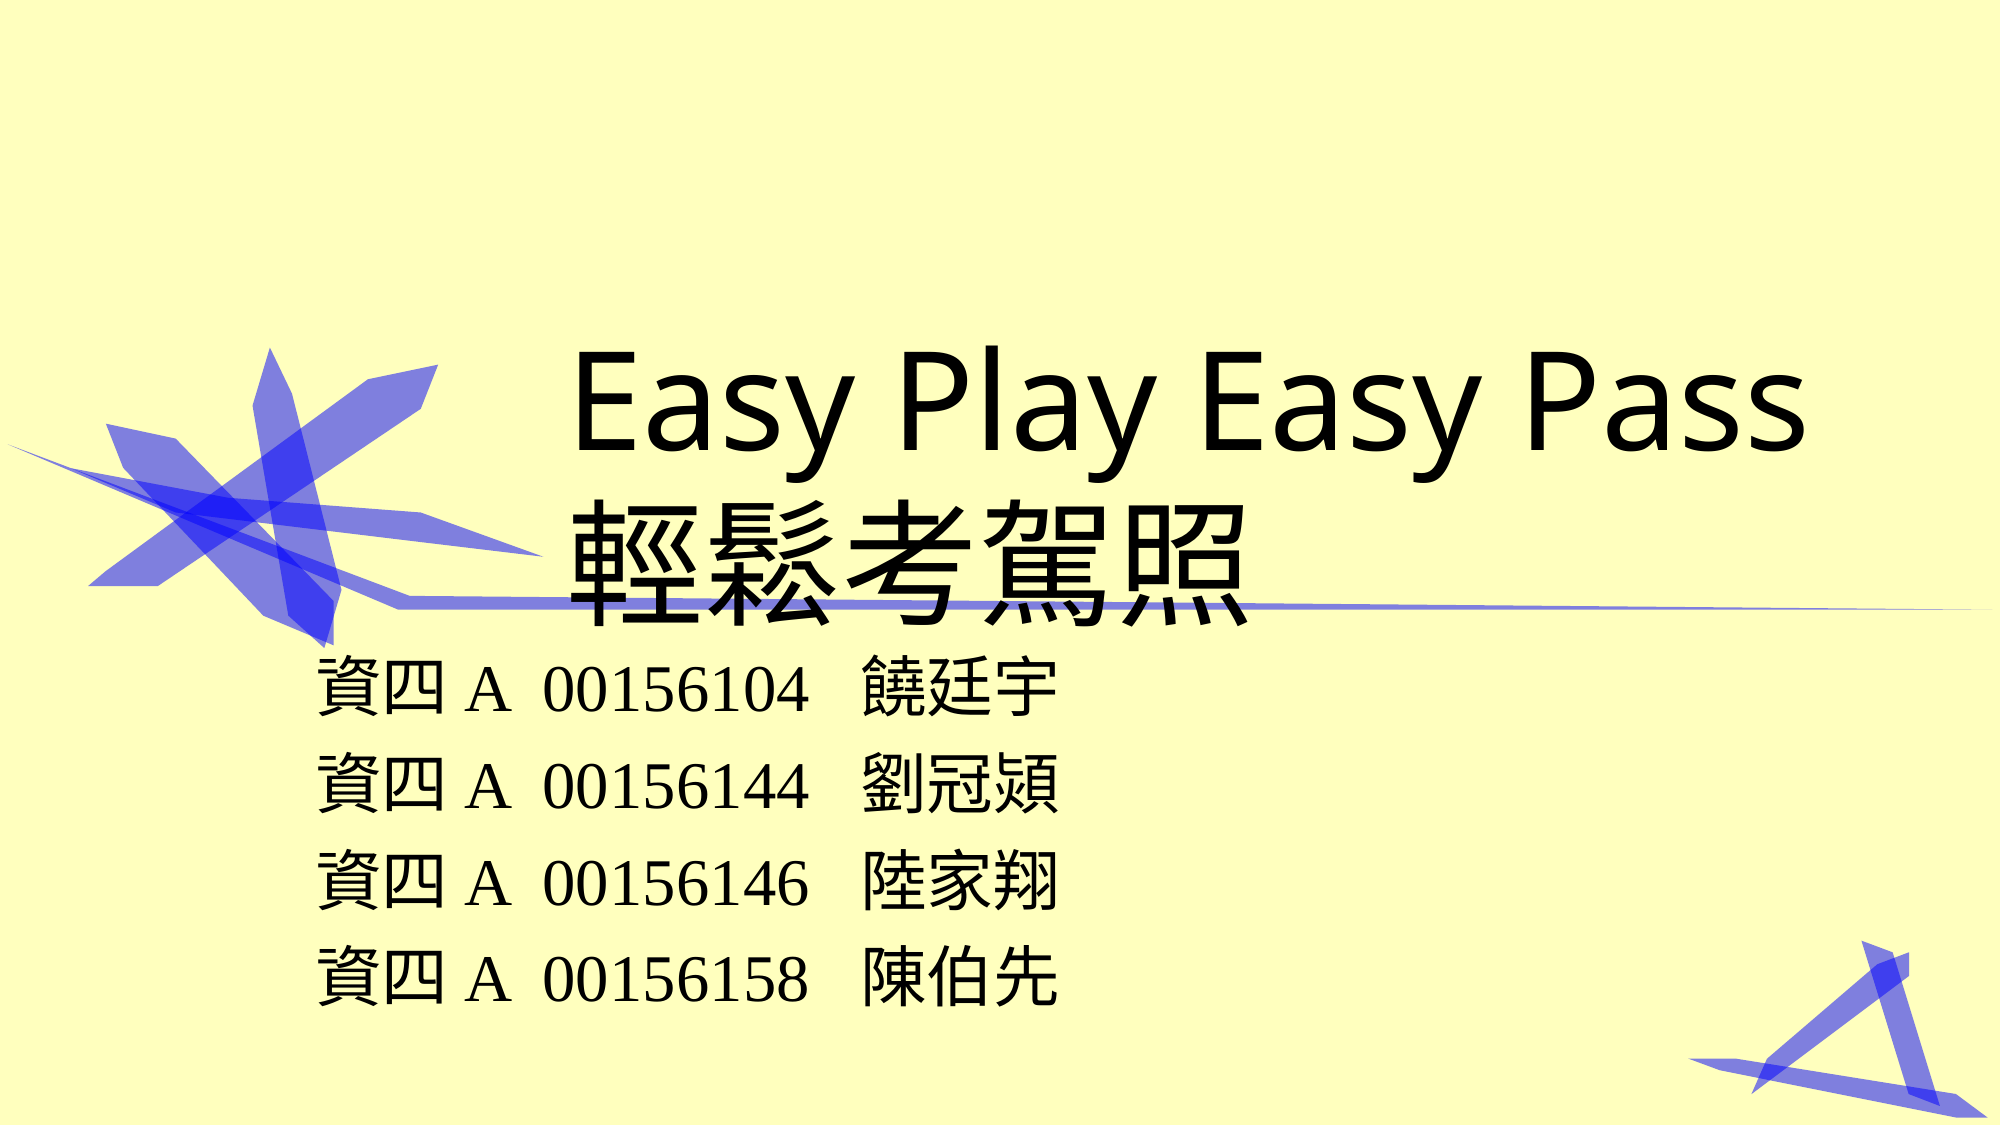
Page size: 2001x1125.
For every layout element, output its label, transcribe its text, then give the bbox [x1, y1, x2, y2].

title Easy Play Easy Pass 輕鬆考駕照 [551, 305, 1906, 547]
subtitle 資四A 00156104 饒廷宇 資四A 00156144 劉冠熲 資四A 00156146 陸家翔 資四A 00156158 陳伯先 [300, 637, 1701, 925]
